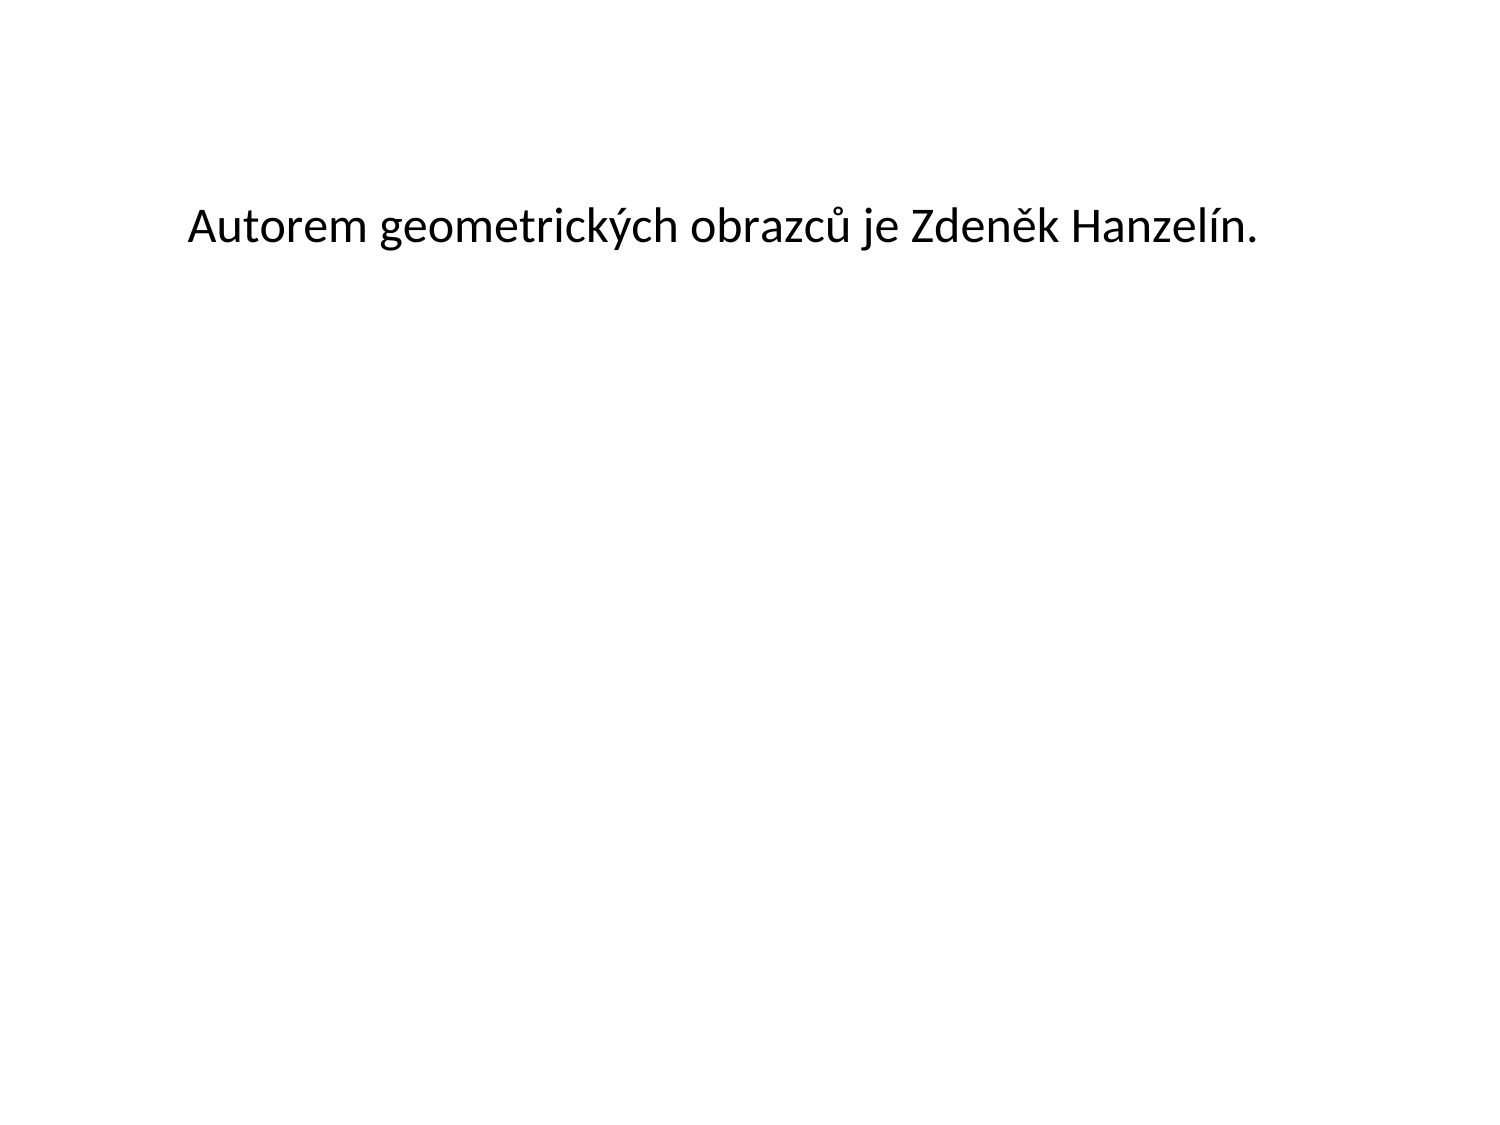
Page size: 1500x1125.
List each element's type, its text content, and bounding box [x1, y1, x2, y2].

text_box Autorem geometrických obrazců je Zdeněk Hanzelín. [172, 184, 1275, 261]
